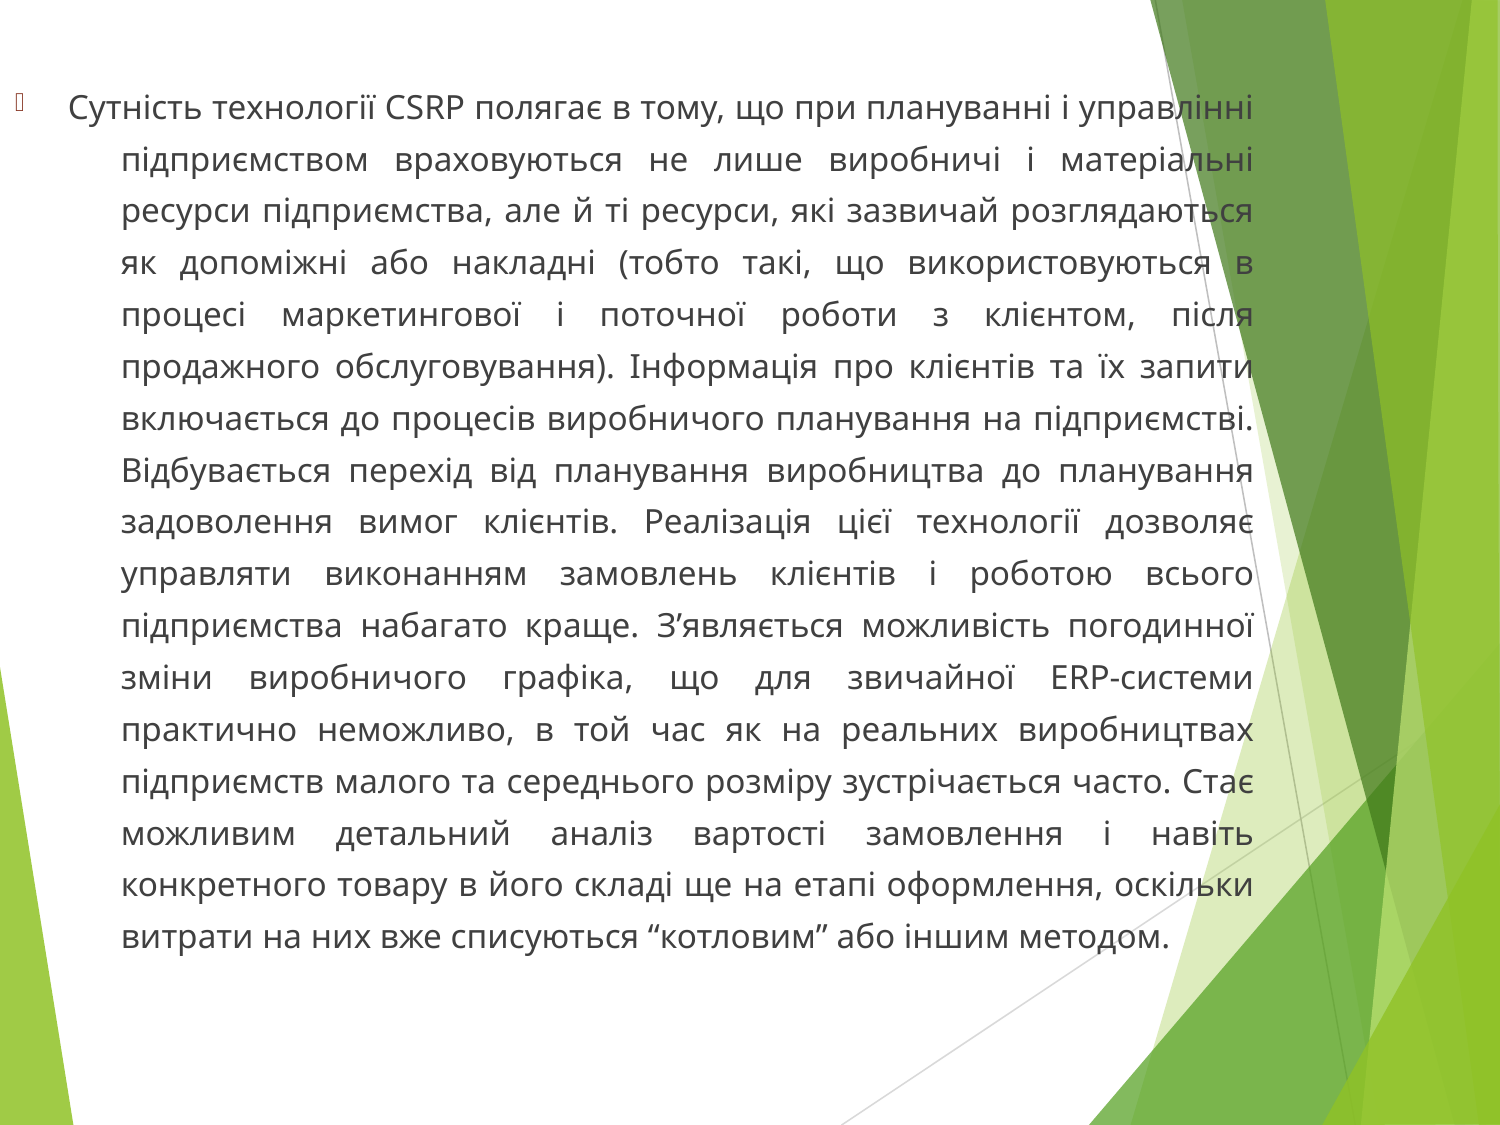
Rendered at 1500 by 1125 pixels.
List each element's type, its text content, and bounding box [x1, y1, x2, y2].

list Сутність технології CSRP полягає в тому, що при плануванні і управлінні підприємством враховуються не лише виробничі і матеріальні ресурси підприємства, але й ті ресурси, які зазвичай розглядаються як допоміжні або накладні (тобто такі, що використовуються в процесі маркетингової і поточної роботи з клієнтом, після продажного обслуговування). Інформація про клієнтів та їх запити включається до процесів виробничого планування на підприємстві. Відбувається перехід від планування виробництва до планування задоволення вимог клієнтів. Реалізація цієї технології дозволяє управляти виконанням замовлень клієнтів і роботою всього підприємства набагато краще. З’являється можливість погодинної зміни виробничого графіка, що для звичайної ERP-системи практично неможливо, в той час як на реальних виробництвах підприємств малого та середнього розміру зустрічається часто. Стає можливим детальний аналіз вартості замовлення і навіть конкретного товару в його складі ще на етапі оформлення, оскільки витрати на них вже списуються “котловим” або іншим методом. [0, 66, 1271, 1024]
